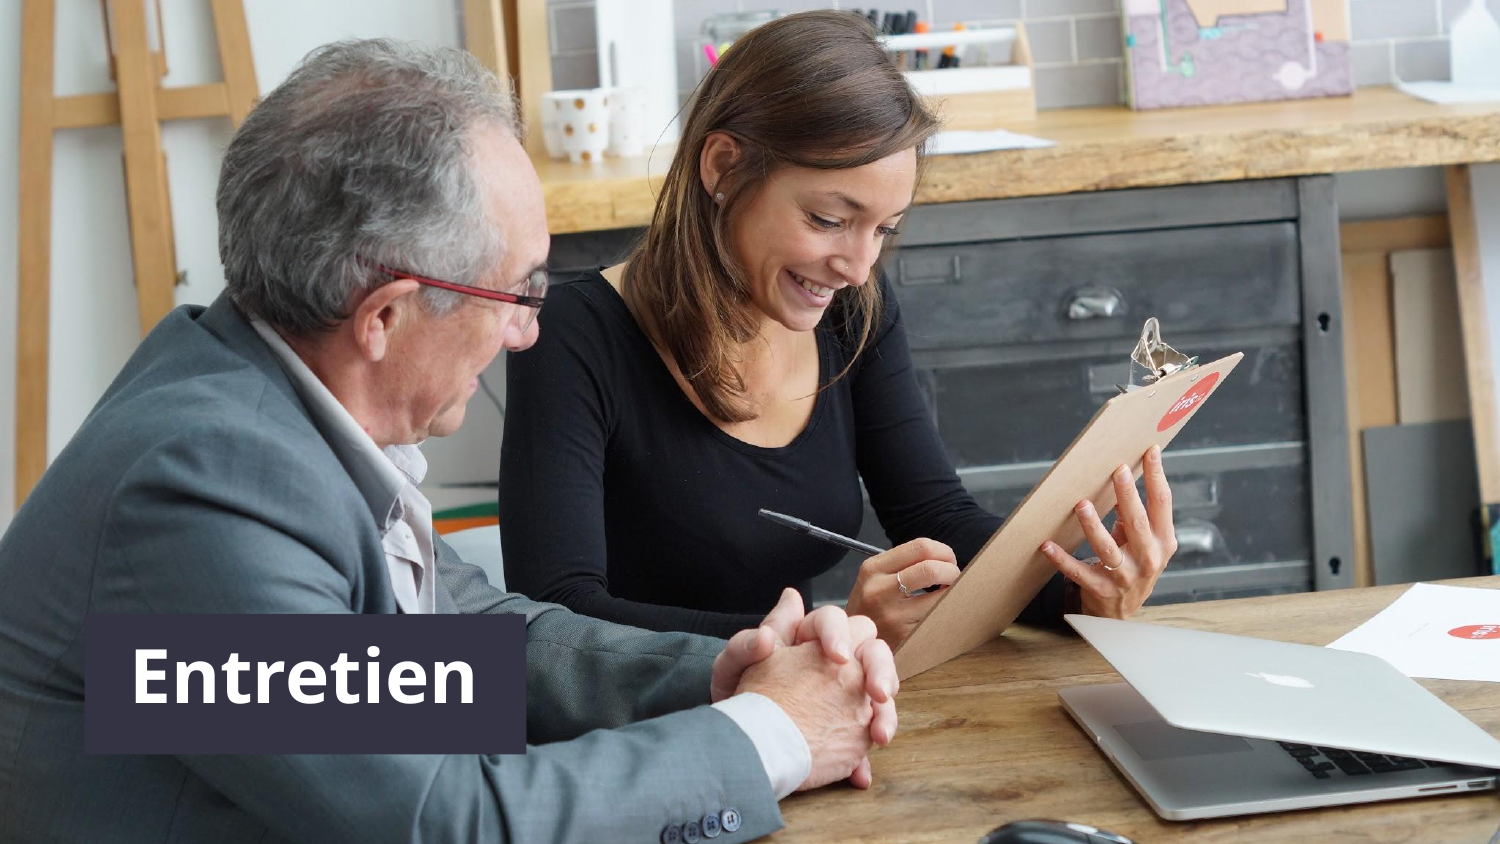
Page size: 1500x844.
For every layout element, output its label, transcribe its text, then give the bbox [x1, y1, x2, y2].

picture [0, 0, 1500, 844]
title Entretien [84, 613, 527, 755]
